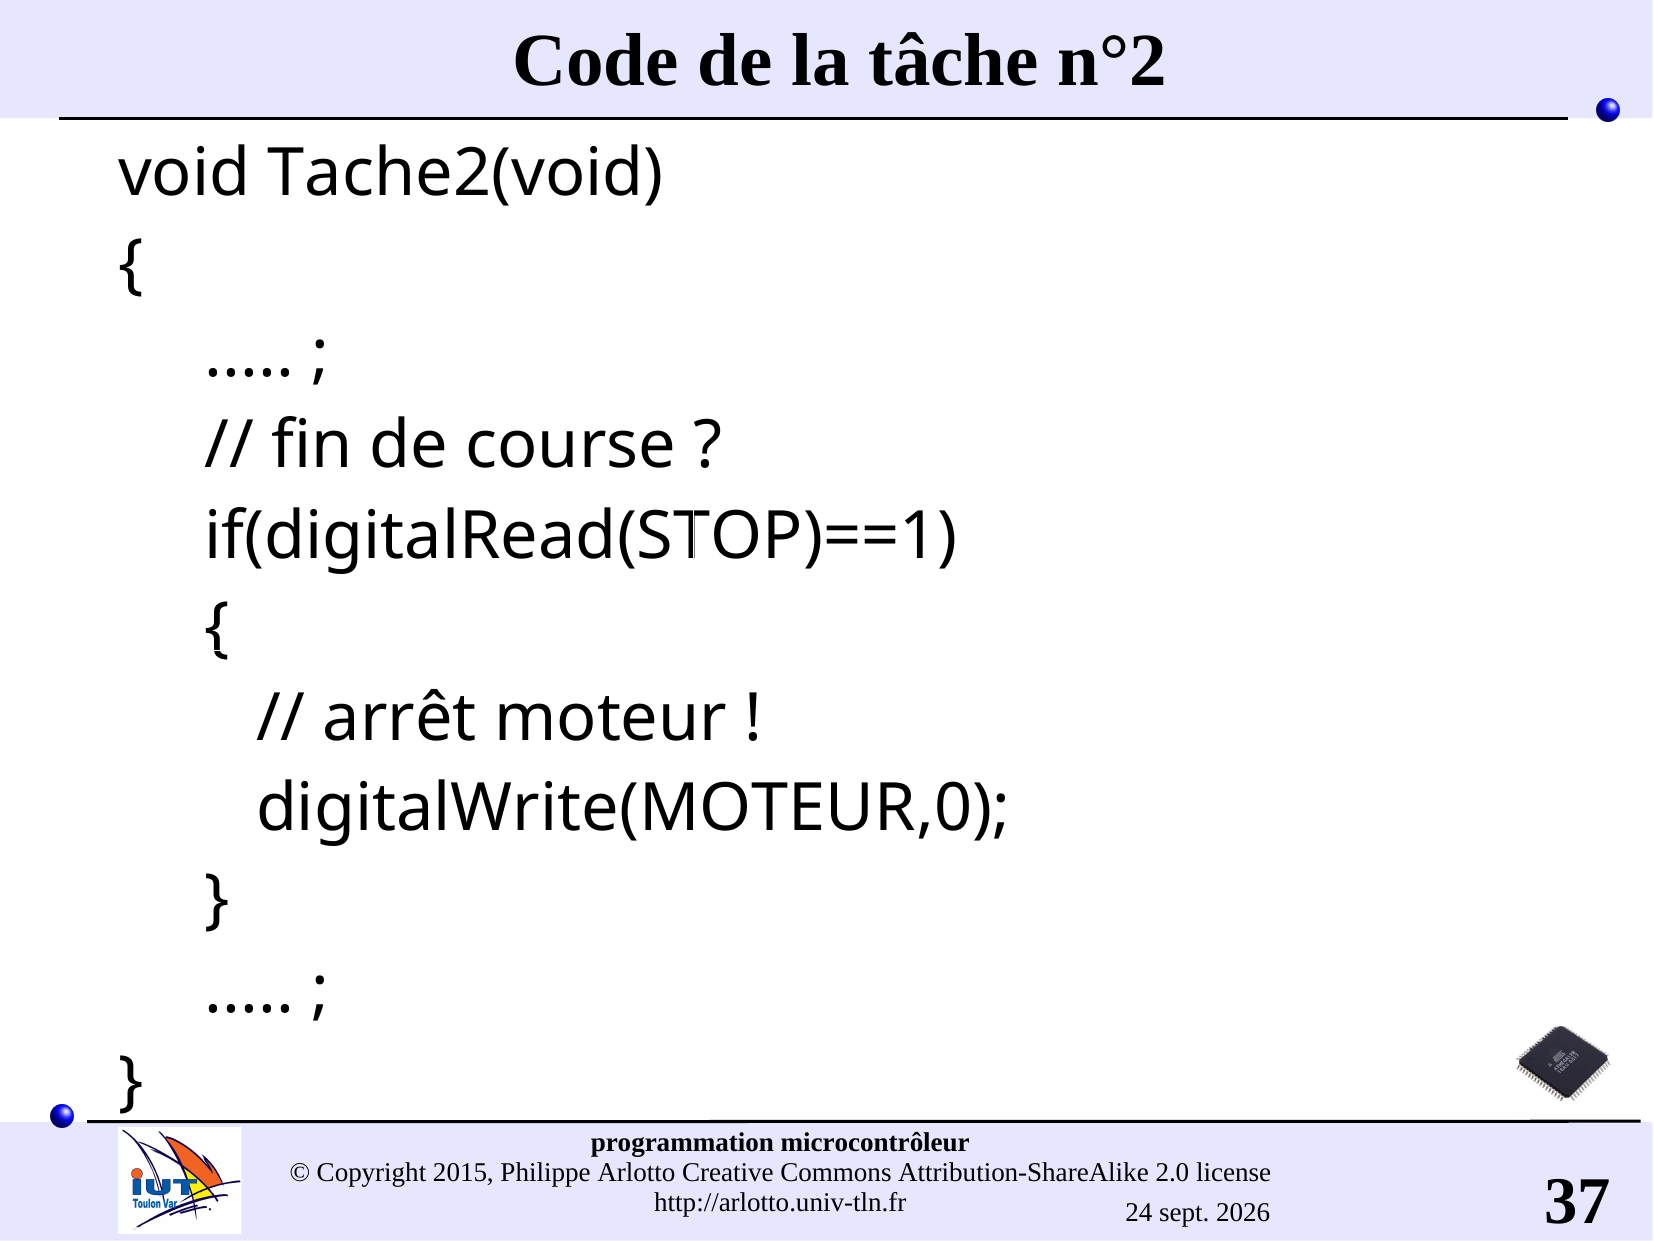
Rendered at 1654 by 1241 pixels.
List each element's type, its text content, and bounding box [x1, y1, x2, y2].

title Code de la tâche n°2 [95, 11, 1585, 110]
subtitle void Tache2(void) { ..... ; // fin de course ? if(digitalRead(STOP)==1) { // arrêt moteur ! digitalWrite(MOTEUR,0); } ..... ; } [118, 118, 1530, 1055]
picture [1505, 1003, 1625, 1119]
